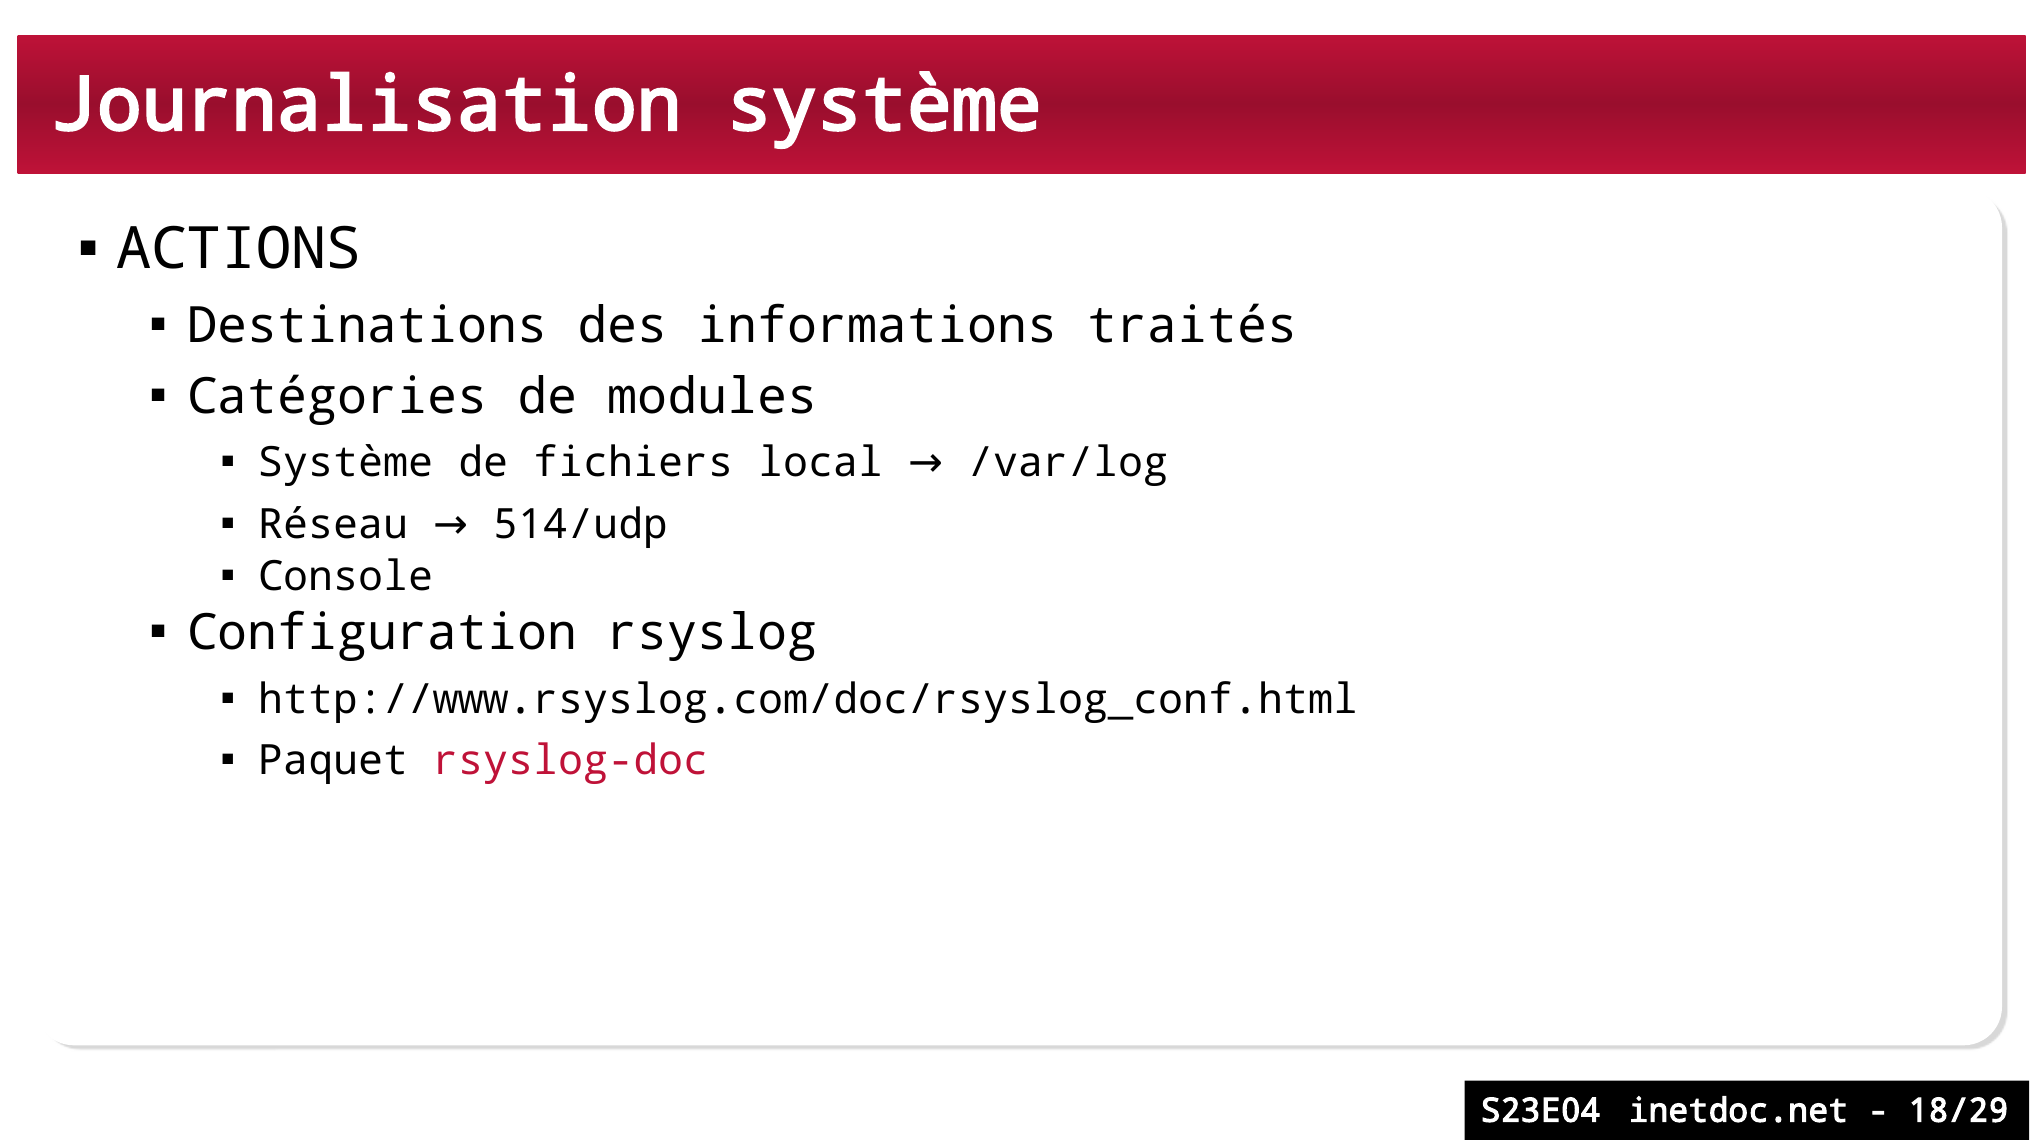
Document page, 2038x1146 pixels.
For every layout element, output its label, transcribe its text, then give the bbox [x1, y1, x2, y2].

text_box Journalisation système [17, 35, 2026, 174]
text_box S23E04 inetdoc.net - <numéro>/29 [1464, 1080, 2030, 1140]
text_box ACTIONS Destinations des informations traités Catégories de modules Système de fichiers local → /var/log Réseau → 514/udp Console Configuration rsyslog http://www.rsyslog.com/doc/rsyslog_conf.html Paquet rsyslog-doc [35, 188, 2003, 1046]
